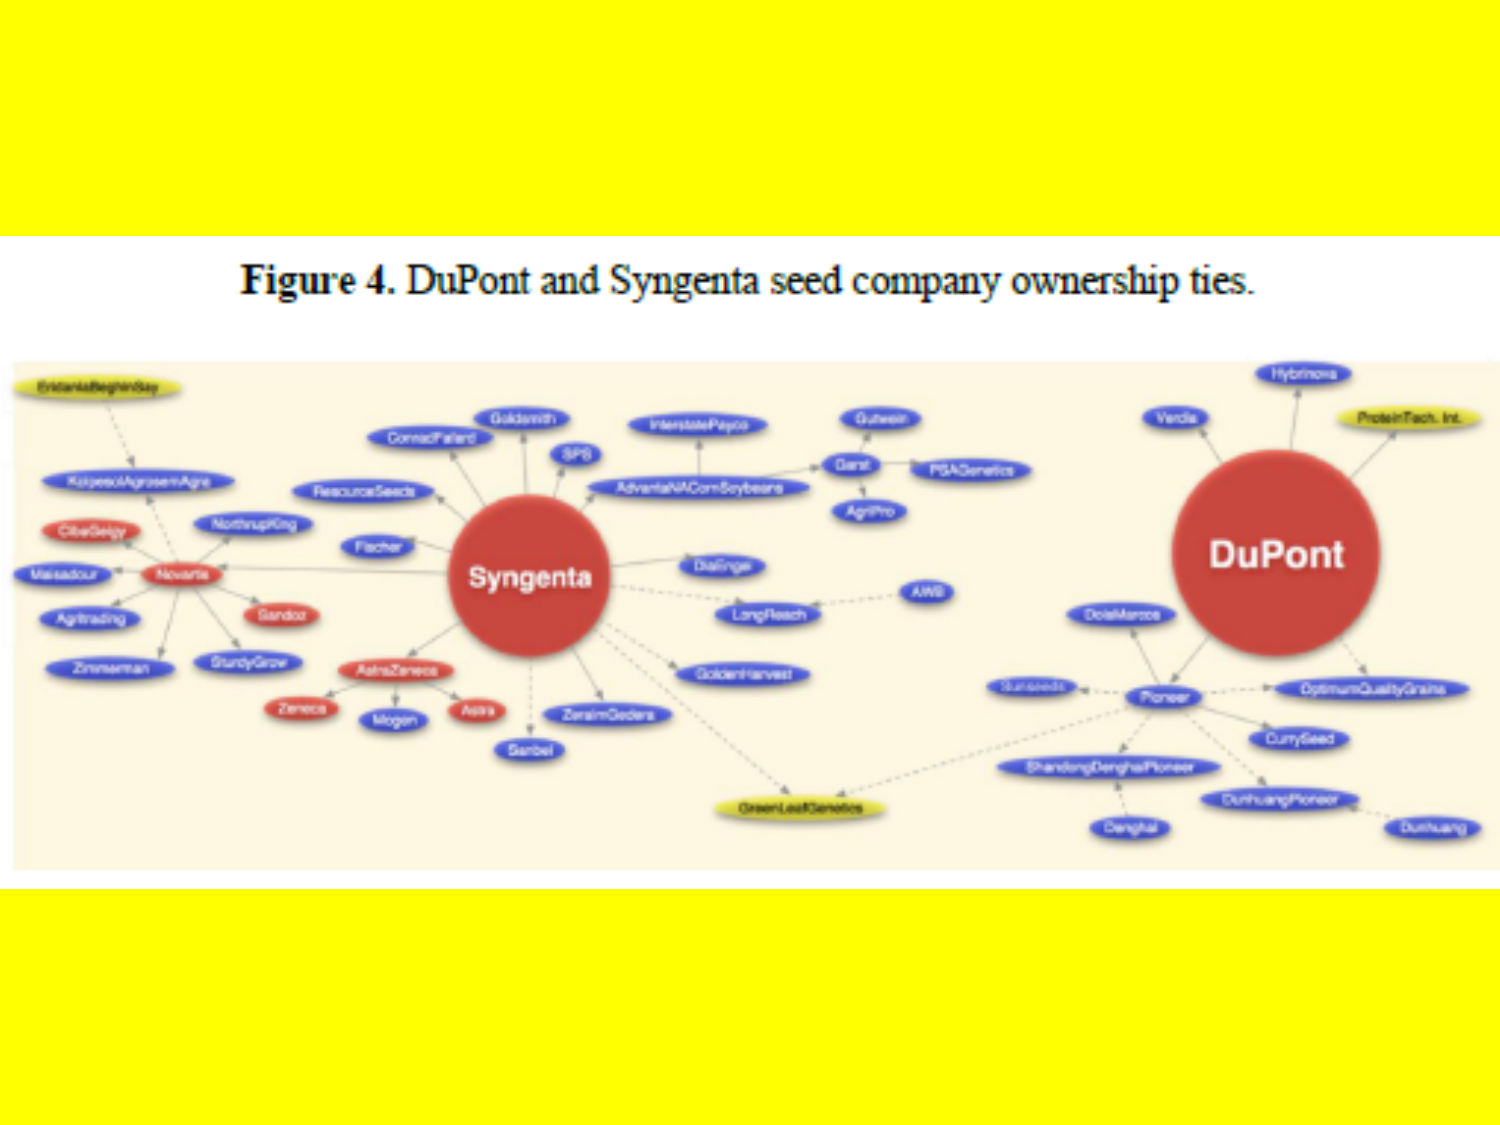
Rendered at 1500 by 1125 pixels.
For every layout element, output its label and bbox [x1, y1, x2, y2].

picture [0, 236, 1500, 889]
